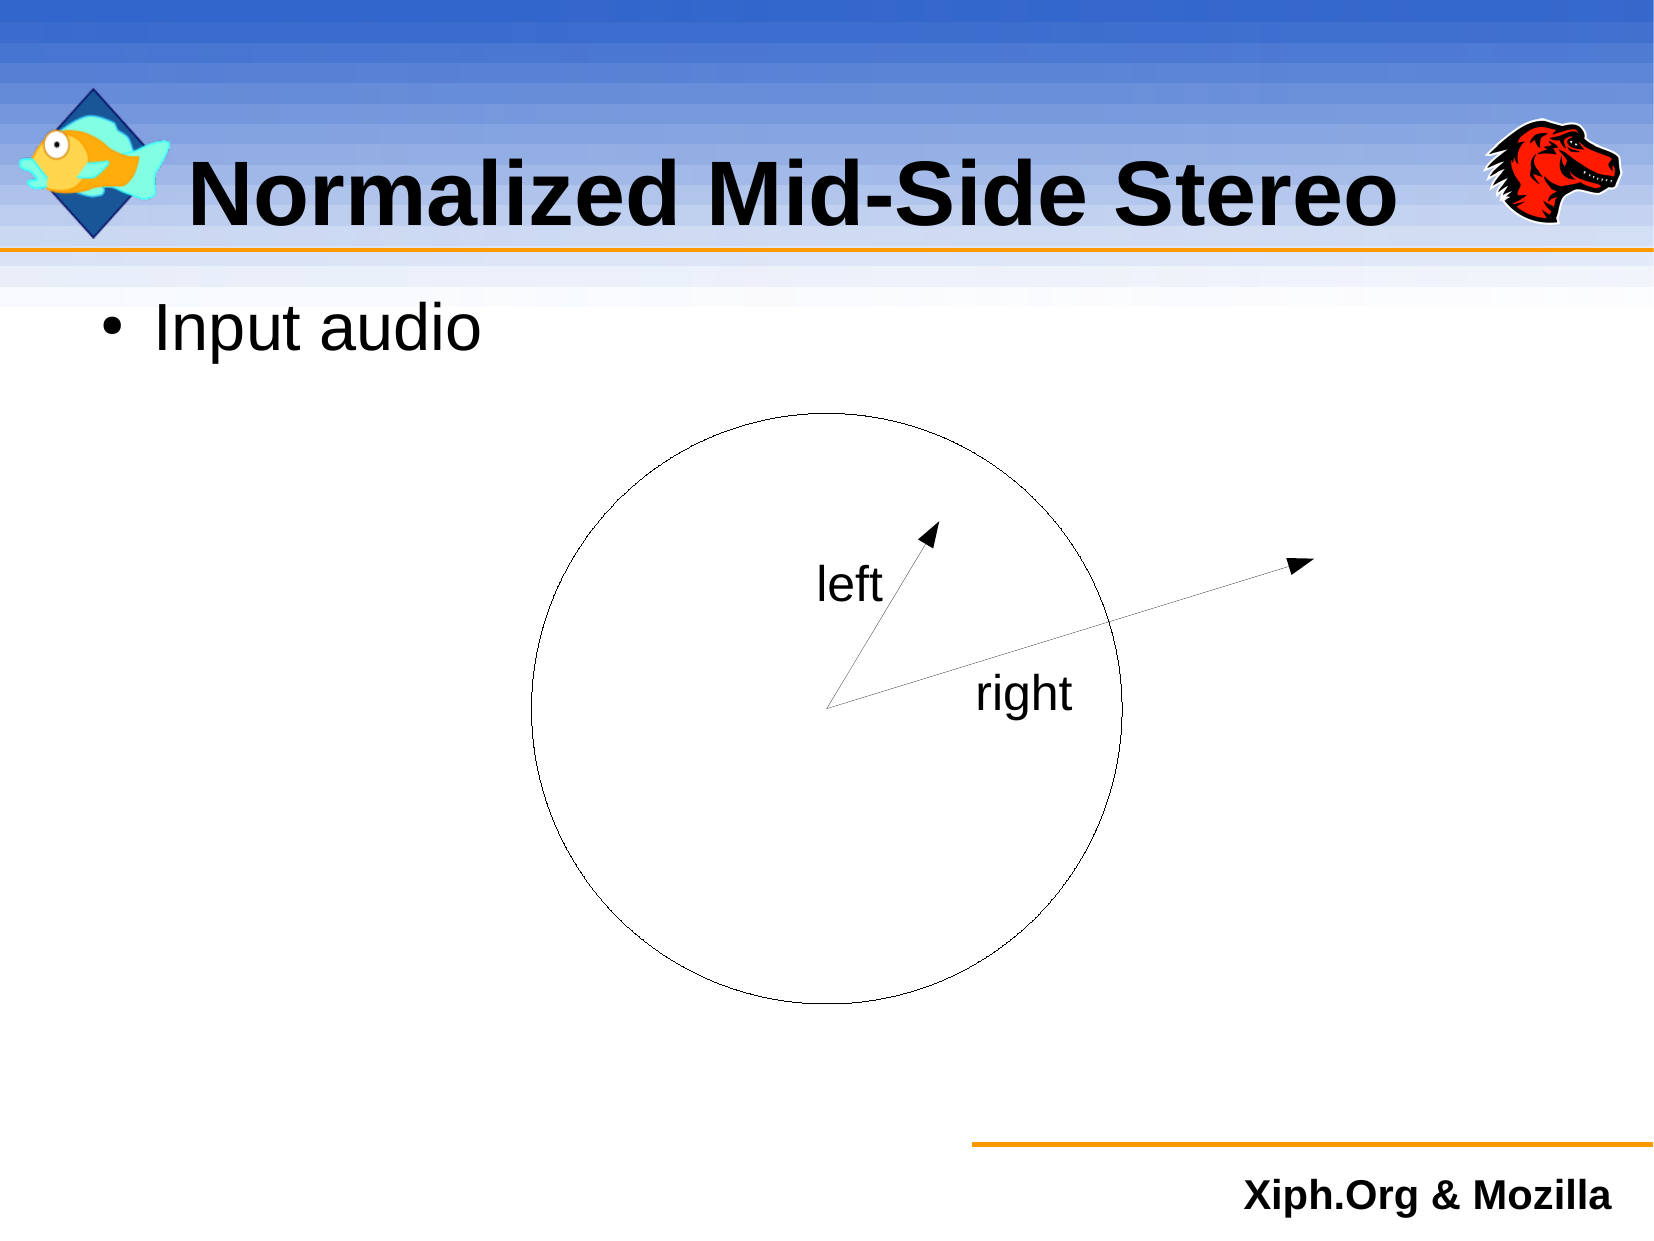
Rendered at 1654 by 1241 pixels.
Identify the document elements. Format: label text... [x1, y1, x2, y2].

picture [0, 0, 1654, 248]
title Normalized Mid-Side Stereo [187, 37, 1501, 245]
list Input audio [82, 290, 1571, 1010]
text_box right [960, 657, 1088, 728]
picture [0, 252, 1654, 1241]
text_box left [801, 548, 899, 620]
